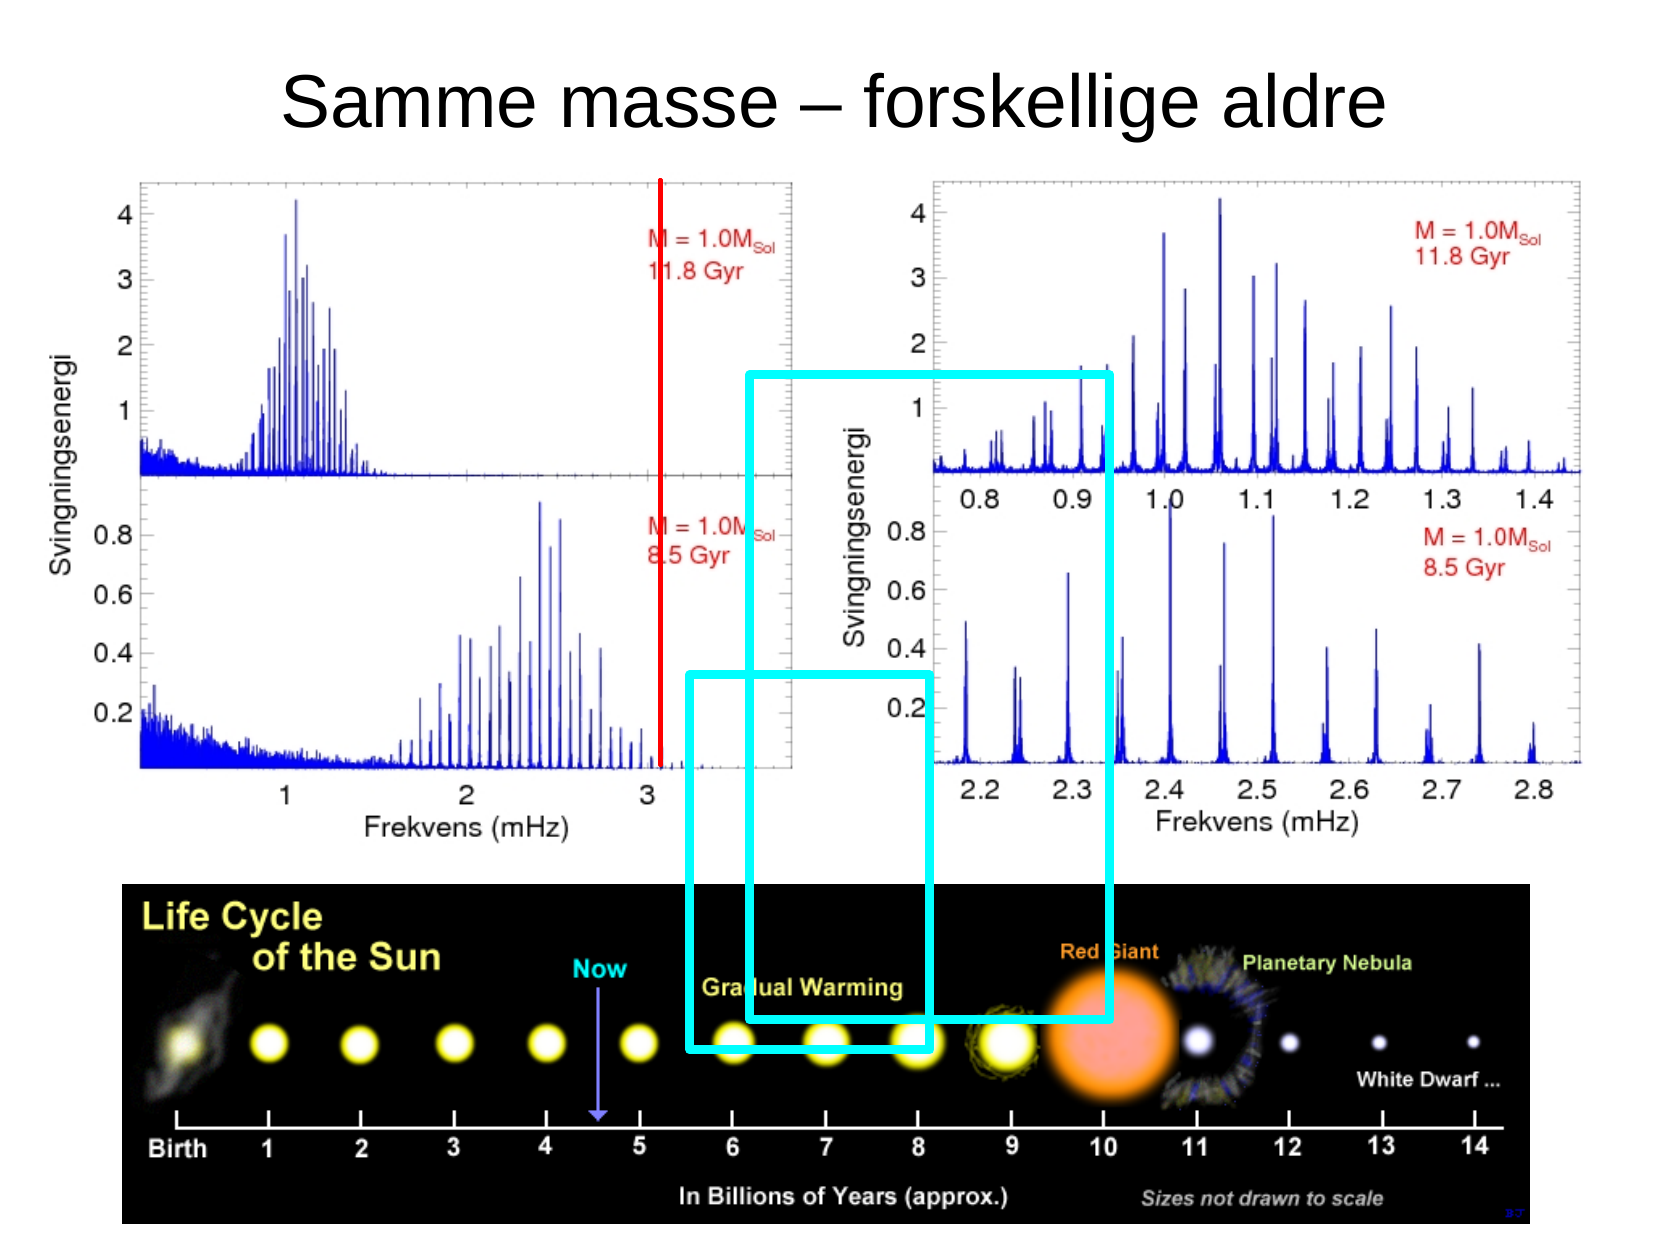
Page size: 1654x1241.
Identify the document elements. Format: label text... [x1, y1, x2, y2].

text_box Samme masse – forskellige aldre [265, 45, 1405, 145]
picture [754, 884, 925, 1015]
picture [694, 679, 745, 879]
picture [19, 146, 1621, 879]
picture [754, 679, 925, 879]
picture [934, 884, 1105, 1015]
picture [694, 884, 925, 1045]
picture [122, 884, 1530, 1224]
picture [754, 379, 1105, 873]
